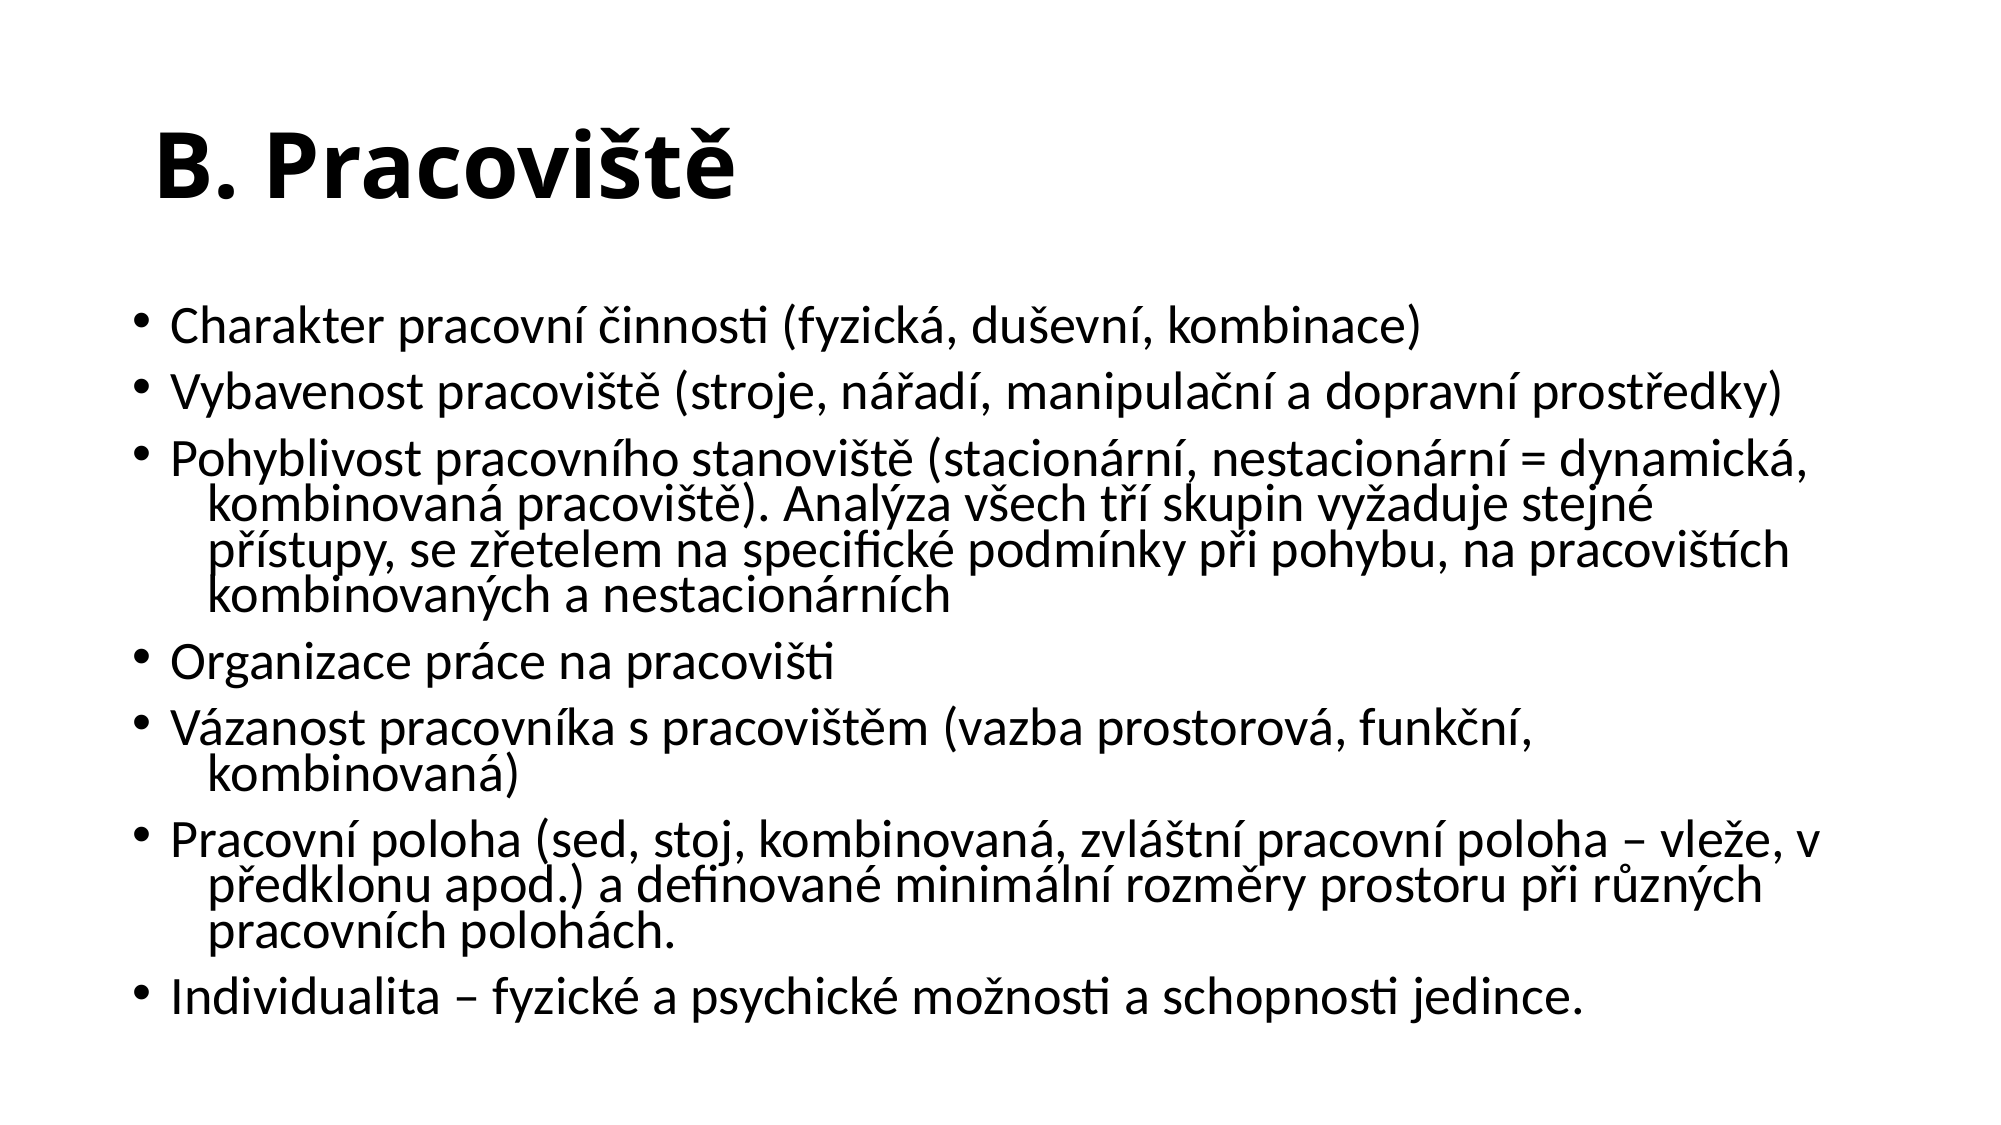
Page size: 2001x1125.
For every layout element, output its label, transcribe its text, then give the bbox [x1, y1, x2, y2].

title B. Pracoviště [137, 59, 1863, 278]
list Charakter pracovní činnosti (fyzická, duševní, kombinace) Vybavenost pracoviště (stroje, nářadí, manipulační a dopravní prostředky) Pohyblivost pracovního stanoviště (stacionární, nestacionární = dynamická, kombinovaná pracoviště). Analýza všech tří skupin vyžaduje stejné přístupy, se zřetelem na specifické podmínky při pohybu, na pracovištích kombinovaných a nestacionárních Organizace práce na pracovišti Vázanost pracovníka s pracovištěm (vazba prostorová, funkční, kombinovaná) Pracovní poloha (sed, stoj, kombinovaná, zvláštní pracovní poloha – vleže, v předklonu apod.) a definované minimální rozměry prostoru při různých pracovních polohách. Individualita – fyzické a psychické možnosti a schopnosti jedince. [117, 299, 1863, 1083]
